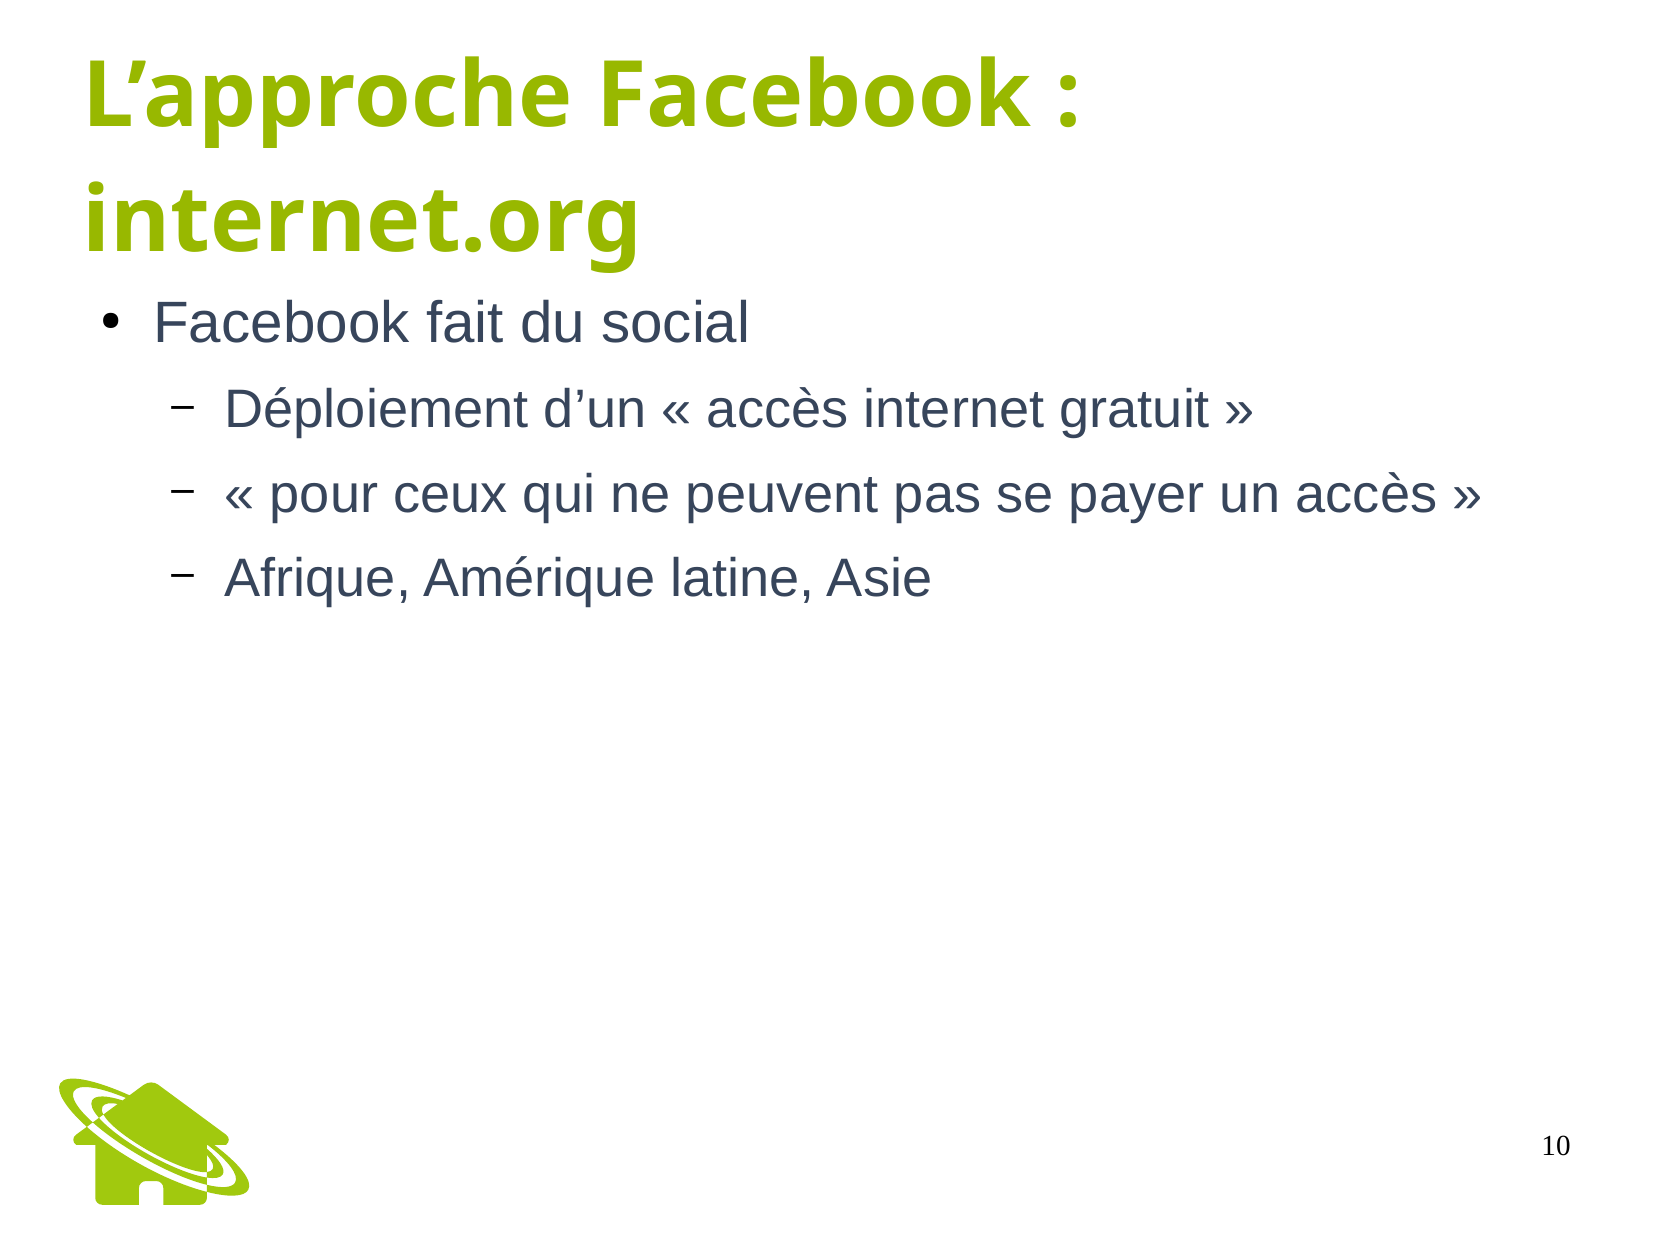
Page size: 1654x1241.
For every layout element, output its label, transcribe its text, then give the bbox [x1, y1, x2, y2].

list Facebook fait du social Déploiement d’un « accès internet gratuit » « pour ceux qui ne peuvent pas se payer un accès » Afrique, Amérique latine, Asie [82, 290, 1571, 1010]
title L’approche Facebook : internet.org [82, 49, 1571, 257]
